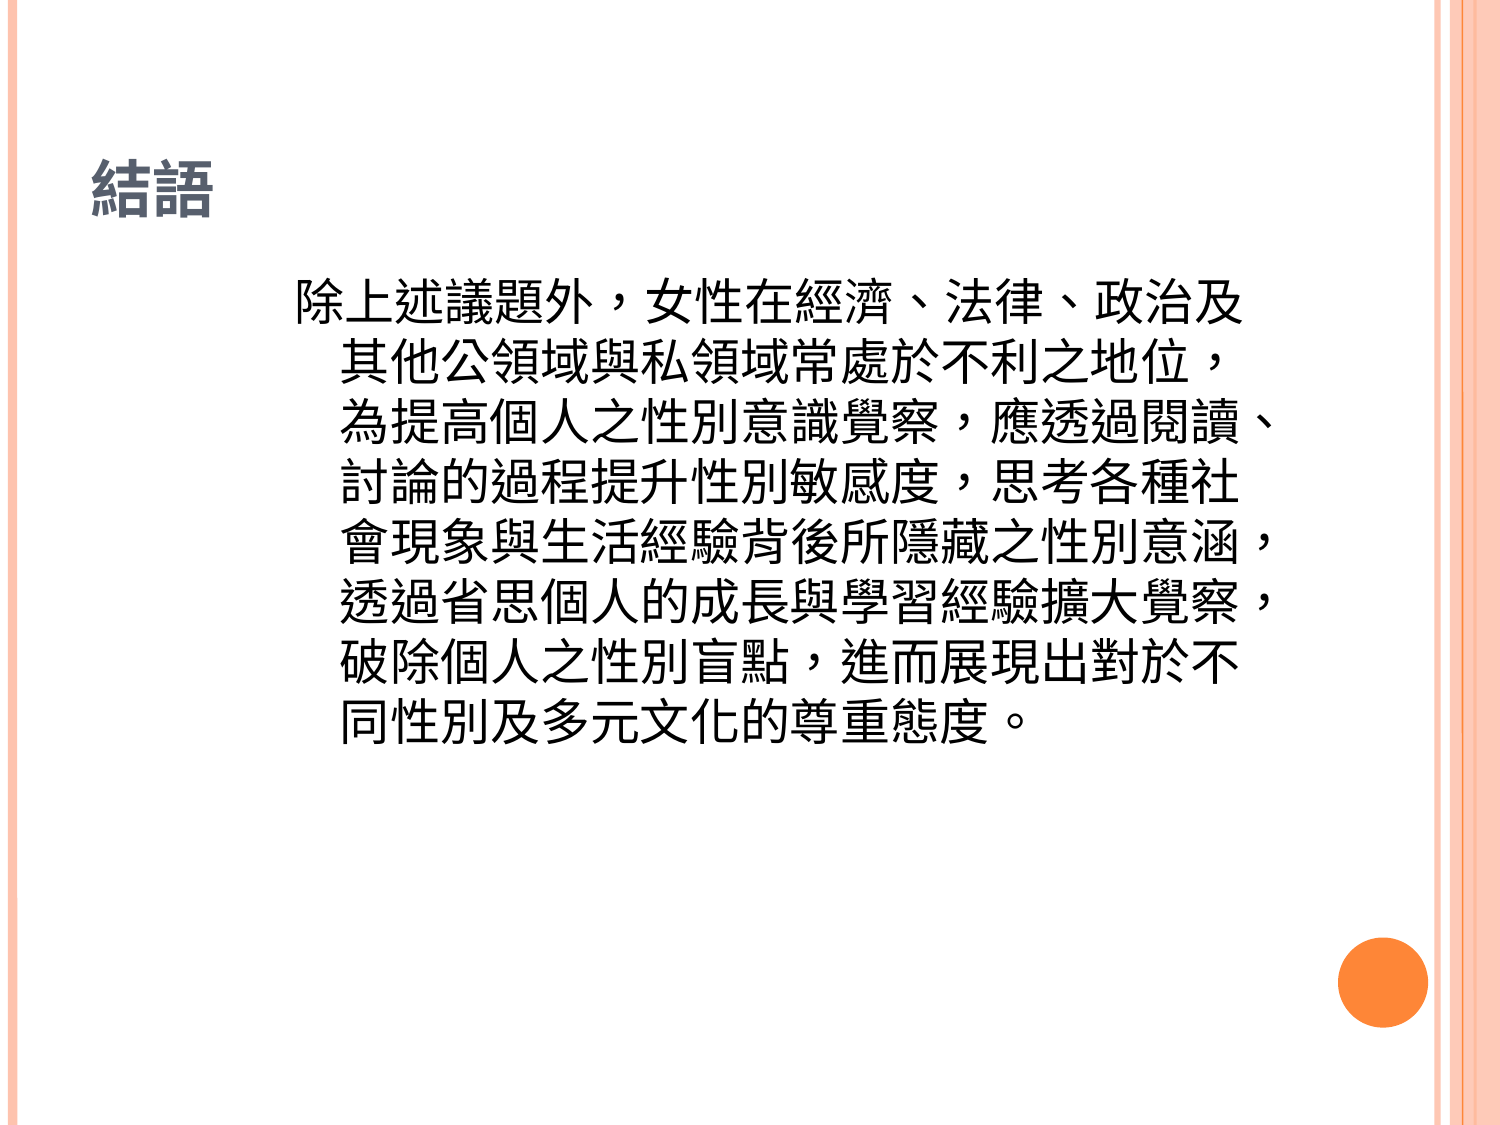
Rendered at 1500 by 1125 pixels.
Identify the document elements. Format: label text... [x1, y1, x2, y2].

list 除上述議題外，女性在經濟、法律、政治及其他公領域與私領域常處於不利之地位，為提高個人之性別意識覺察，應透過閱讀、討論的過程提升性別敏感度，思考各種社會現象與生活經驗背後所隱藏之性別意涵，透過省思個人的成長與學習經驗擴大覺察，破除個人之性別盲點，進而展現出對於不同性別及多元文化的尊重態度。 [75, 262, 1300, 1062]
title 結語 [75, 45, 1300, 233]
